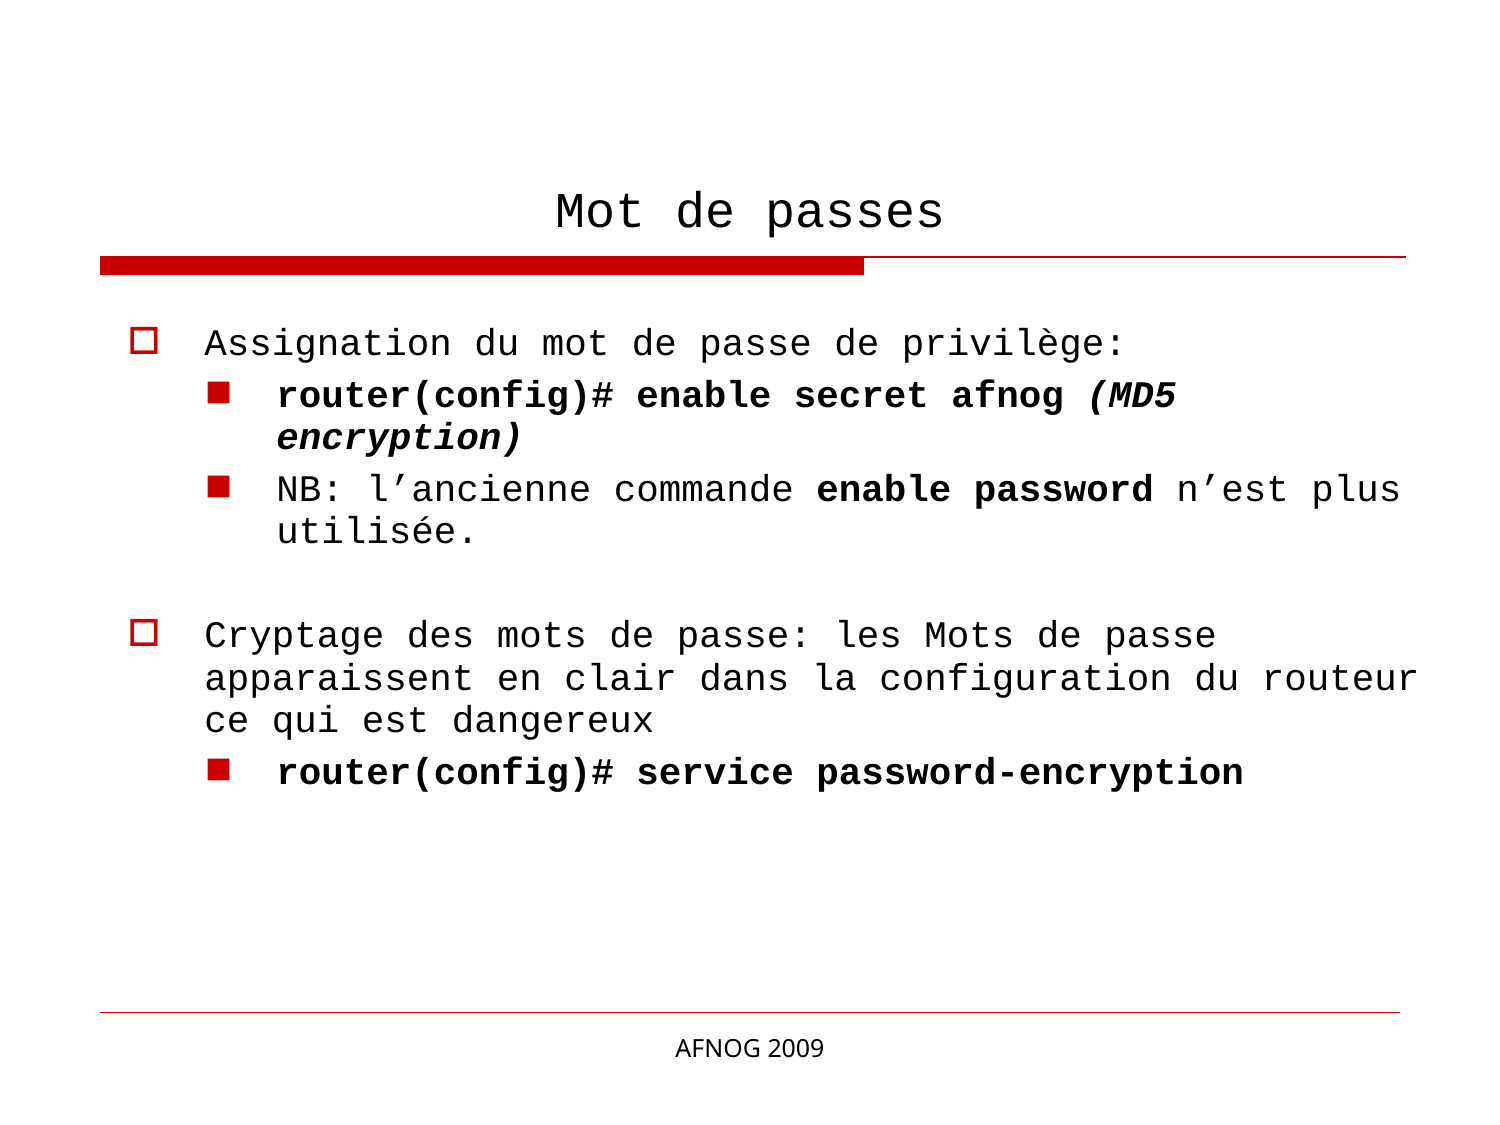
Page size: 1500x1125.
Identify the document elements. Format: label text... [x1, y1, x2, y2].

title Mot de passes [94, 49, 1407, 250]
text_box AFNOG 2009 [512, 1024, 988, 1103]
list Assignation du mot de passe de privilège: router(config)# enable secret afnog (MD5 encryption) NB: l’ancienne commande enable password n’est plus utilisée. Cryptage des mots de passe: les Mots de passe apparaissent en clair dans la configuration du routeur ce qui est dangereux router(config)# service password-encryption [112, 262, 1459, 1006]
